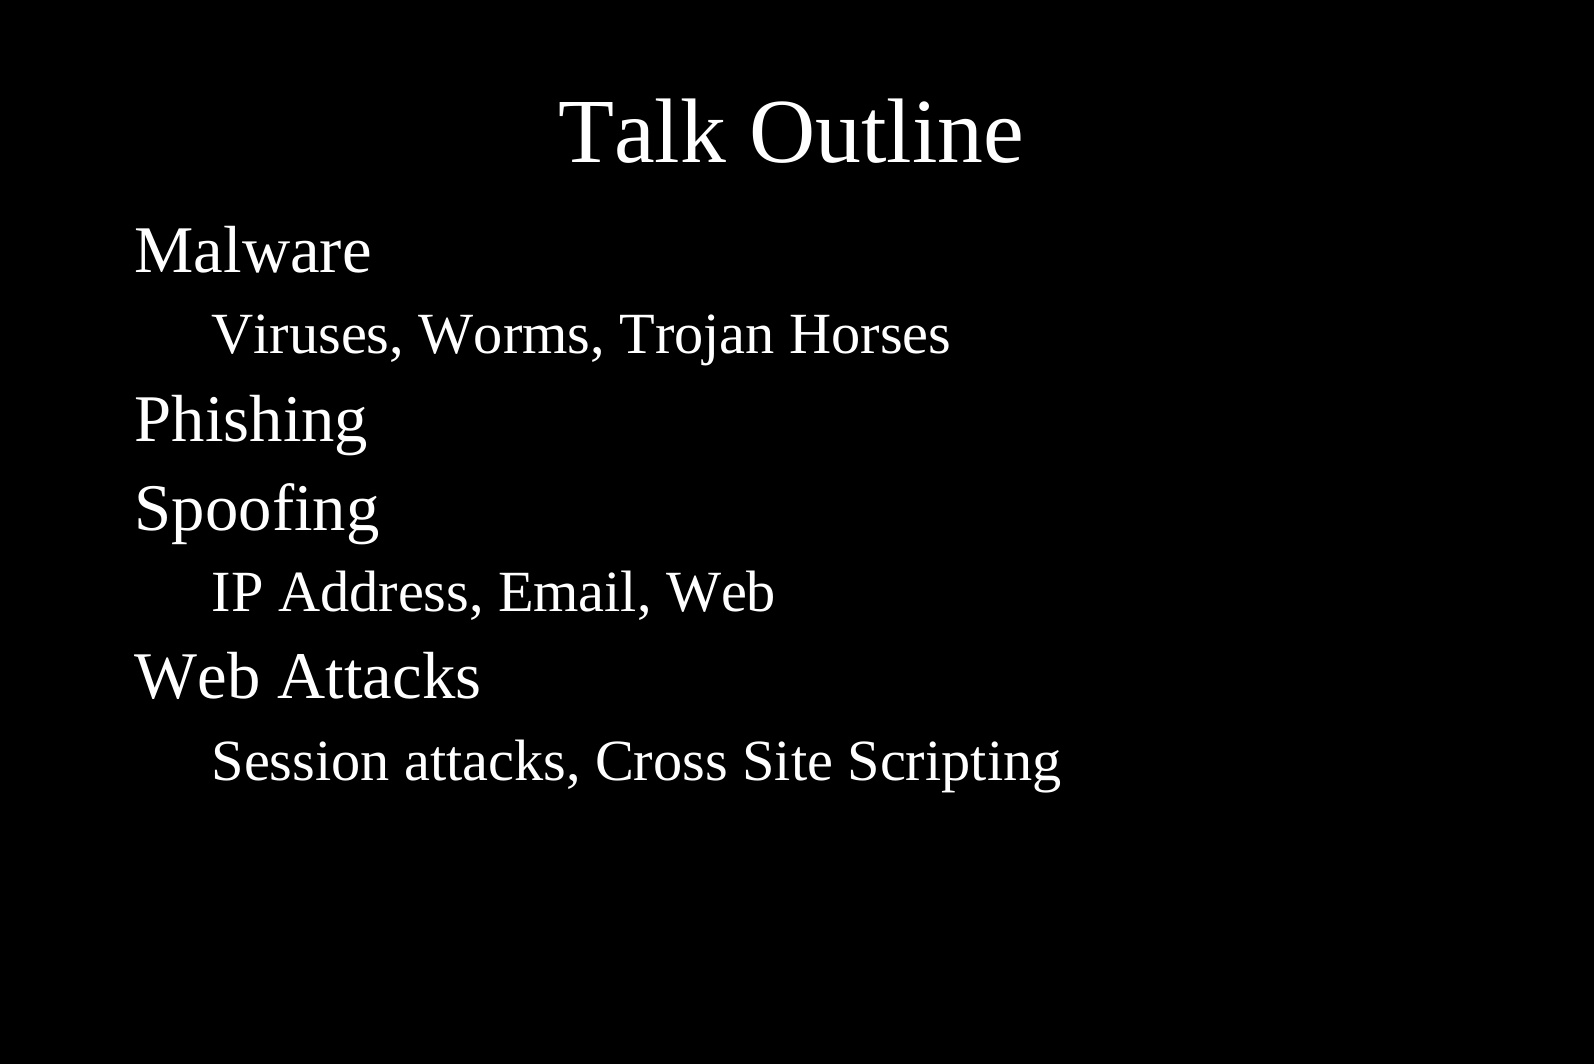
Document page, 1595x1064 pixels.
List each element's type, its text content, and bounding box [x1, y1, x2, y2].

list Malware Viruses, Worms, Trojan Horses Phishing Spoofing IP Address, Email, Web Web Attacks Session attacks, Cross Site Scripting [117, 212, 1479, 883]
title Talk Outline [102, 43, 1481, 221]
